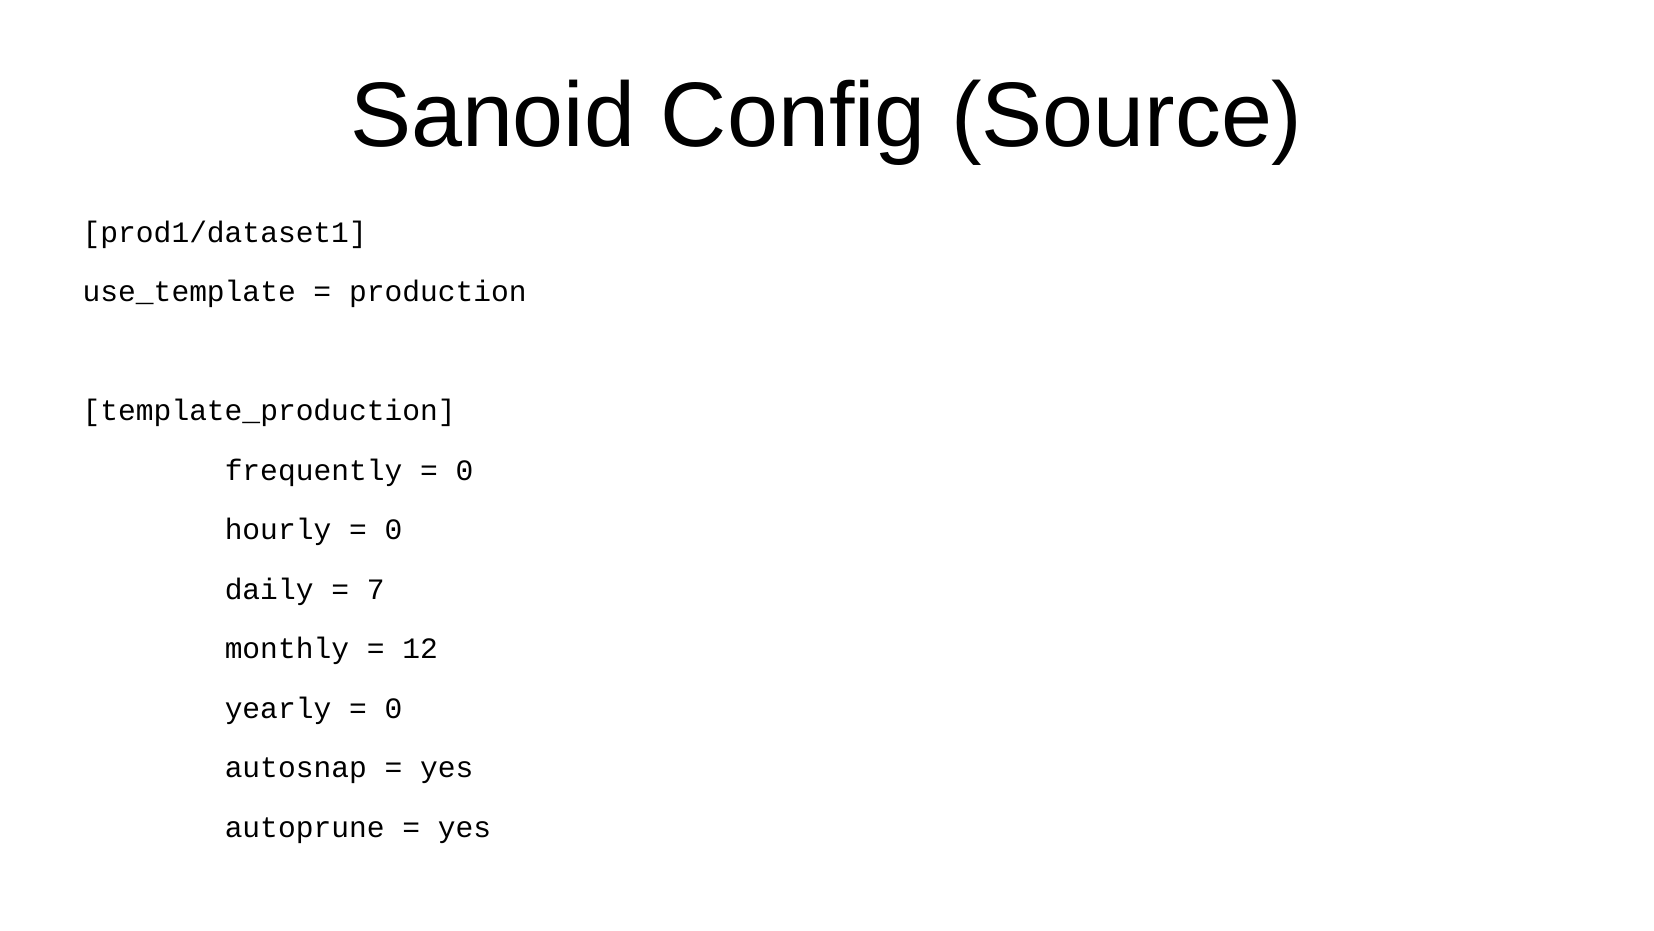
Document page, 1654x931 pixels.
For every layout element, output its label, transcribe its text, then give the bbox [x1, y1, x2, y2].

title Sanoid Config (Source) [82, 37, 1571, 193]
list [prod1/dataset1] use_template = production [template_production] frequently = 0 hourly = 0 daily = 7 monthly = 12 yearly = 0 autosnap = yes autoprune = yes [82, 217, 1571, 857]
